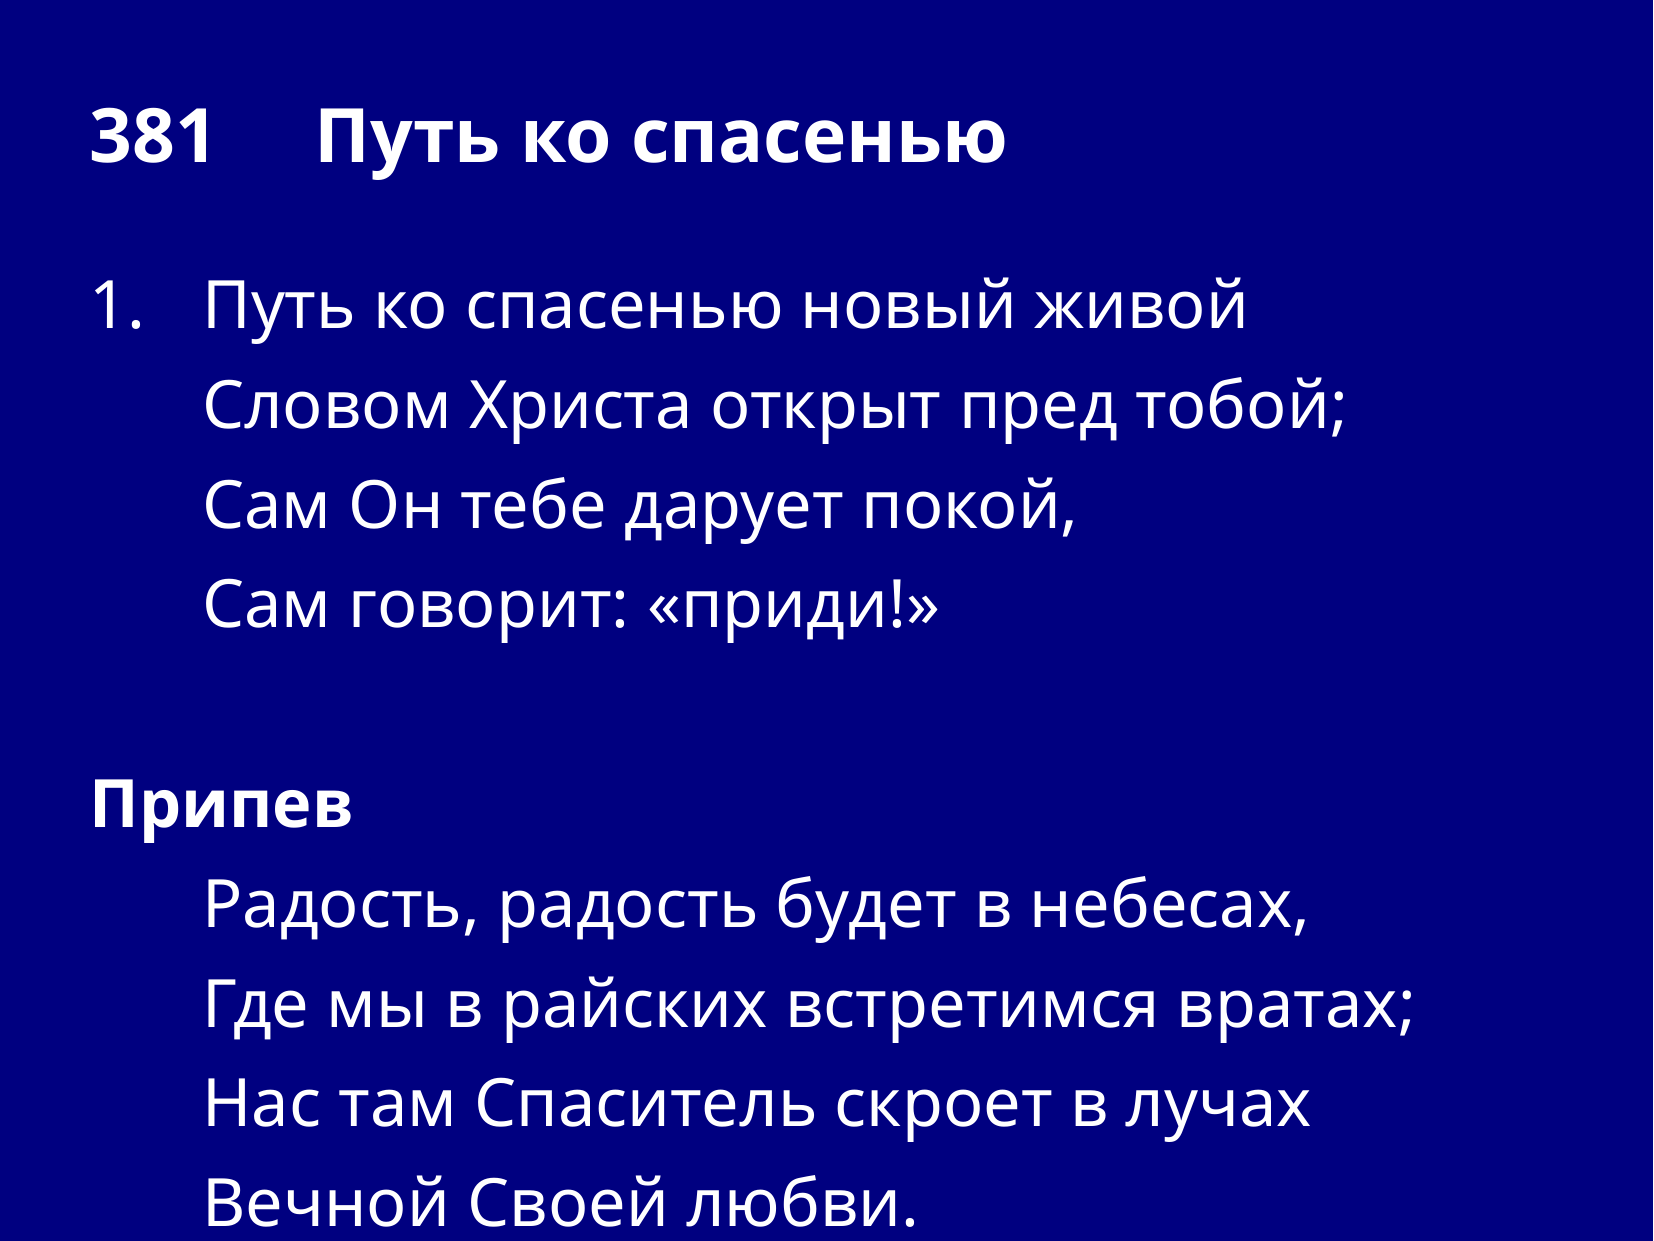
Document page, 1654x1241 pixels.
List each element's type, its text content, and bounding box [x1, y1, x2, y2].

text_box 381 Путь ко спасенью [75, 75, 1576, 188]
text_box 1. Путь ко спасенью новый живой Словом Христа открыт пред тобой; Сам Он тебе дарует покой, Сам говорит: «приди!» Припев Радость, радость будет в небесах, Где мы в райских встретимся вратах; Нас там Спаситель скроет в лучах Вечной Своей любви. [75, 188, 1576, 1163]
